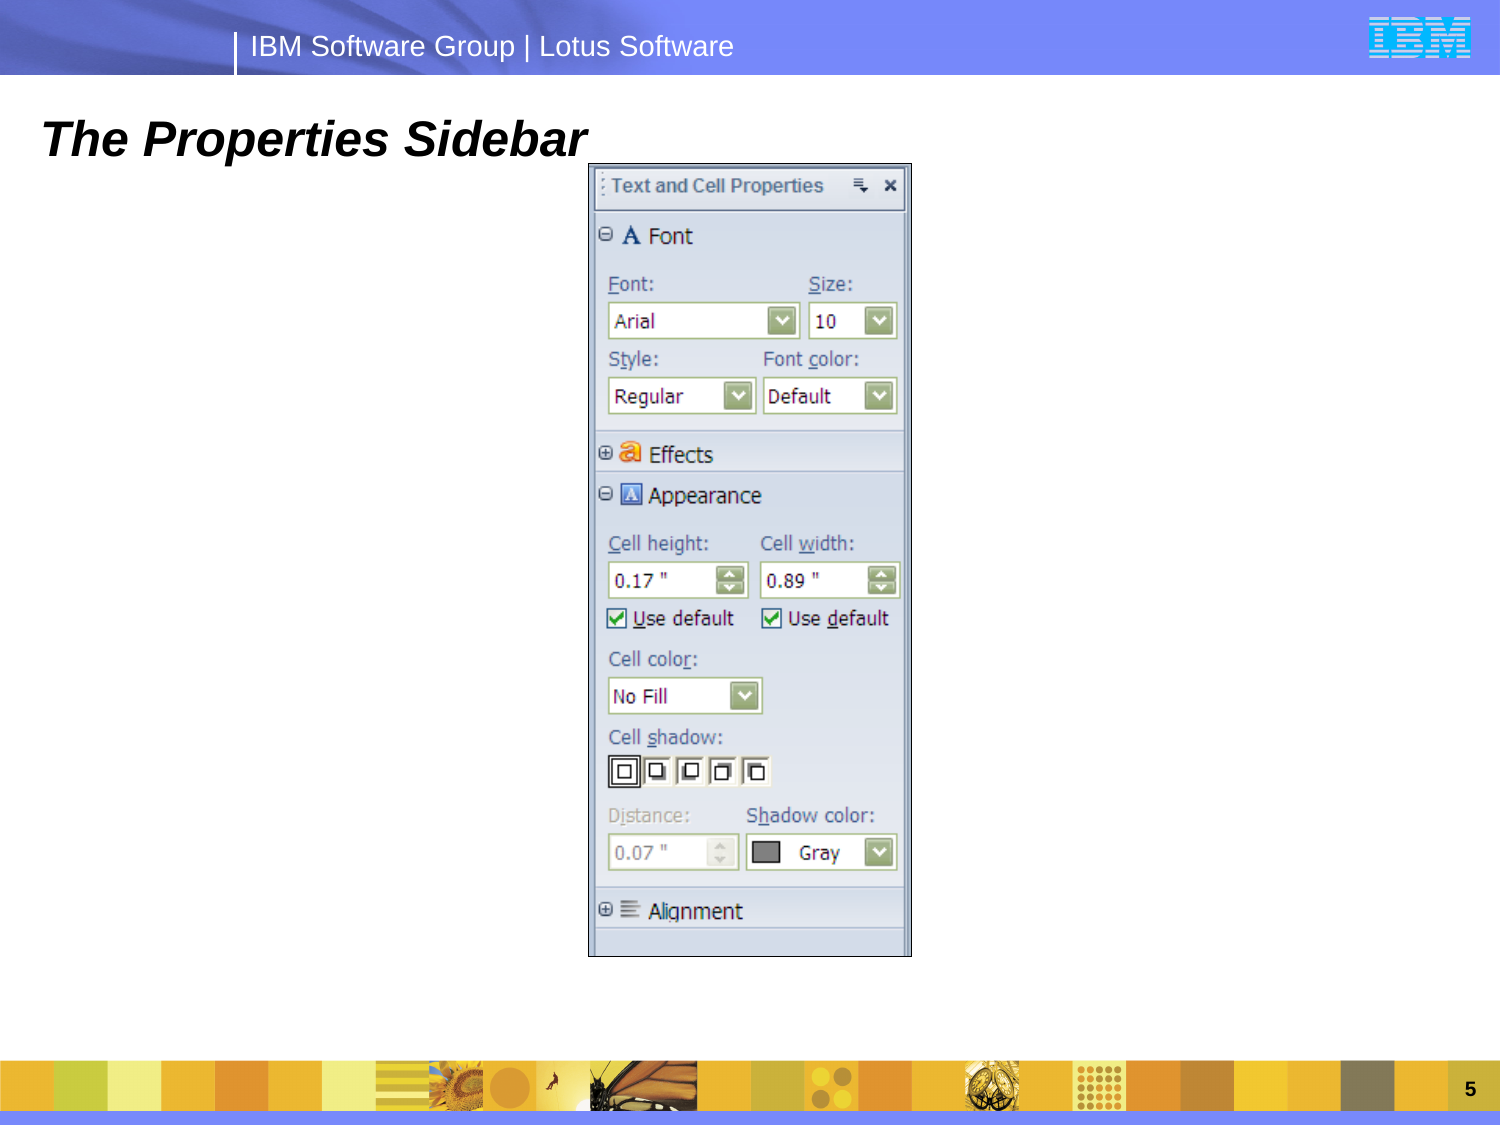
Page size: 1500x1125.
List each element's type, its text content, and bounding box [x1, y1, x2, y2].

title The Properties Sidebar [25, 106, 1378, 189]
picture [588, 163, 912, 957]
picture [0, 0, 1500, 75]
picture [0, 1060, 1500, 1111]
